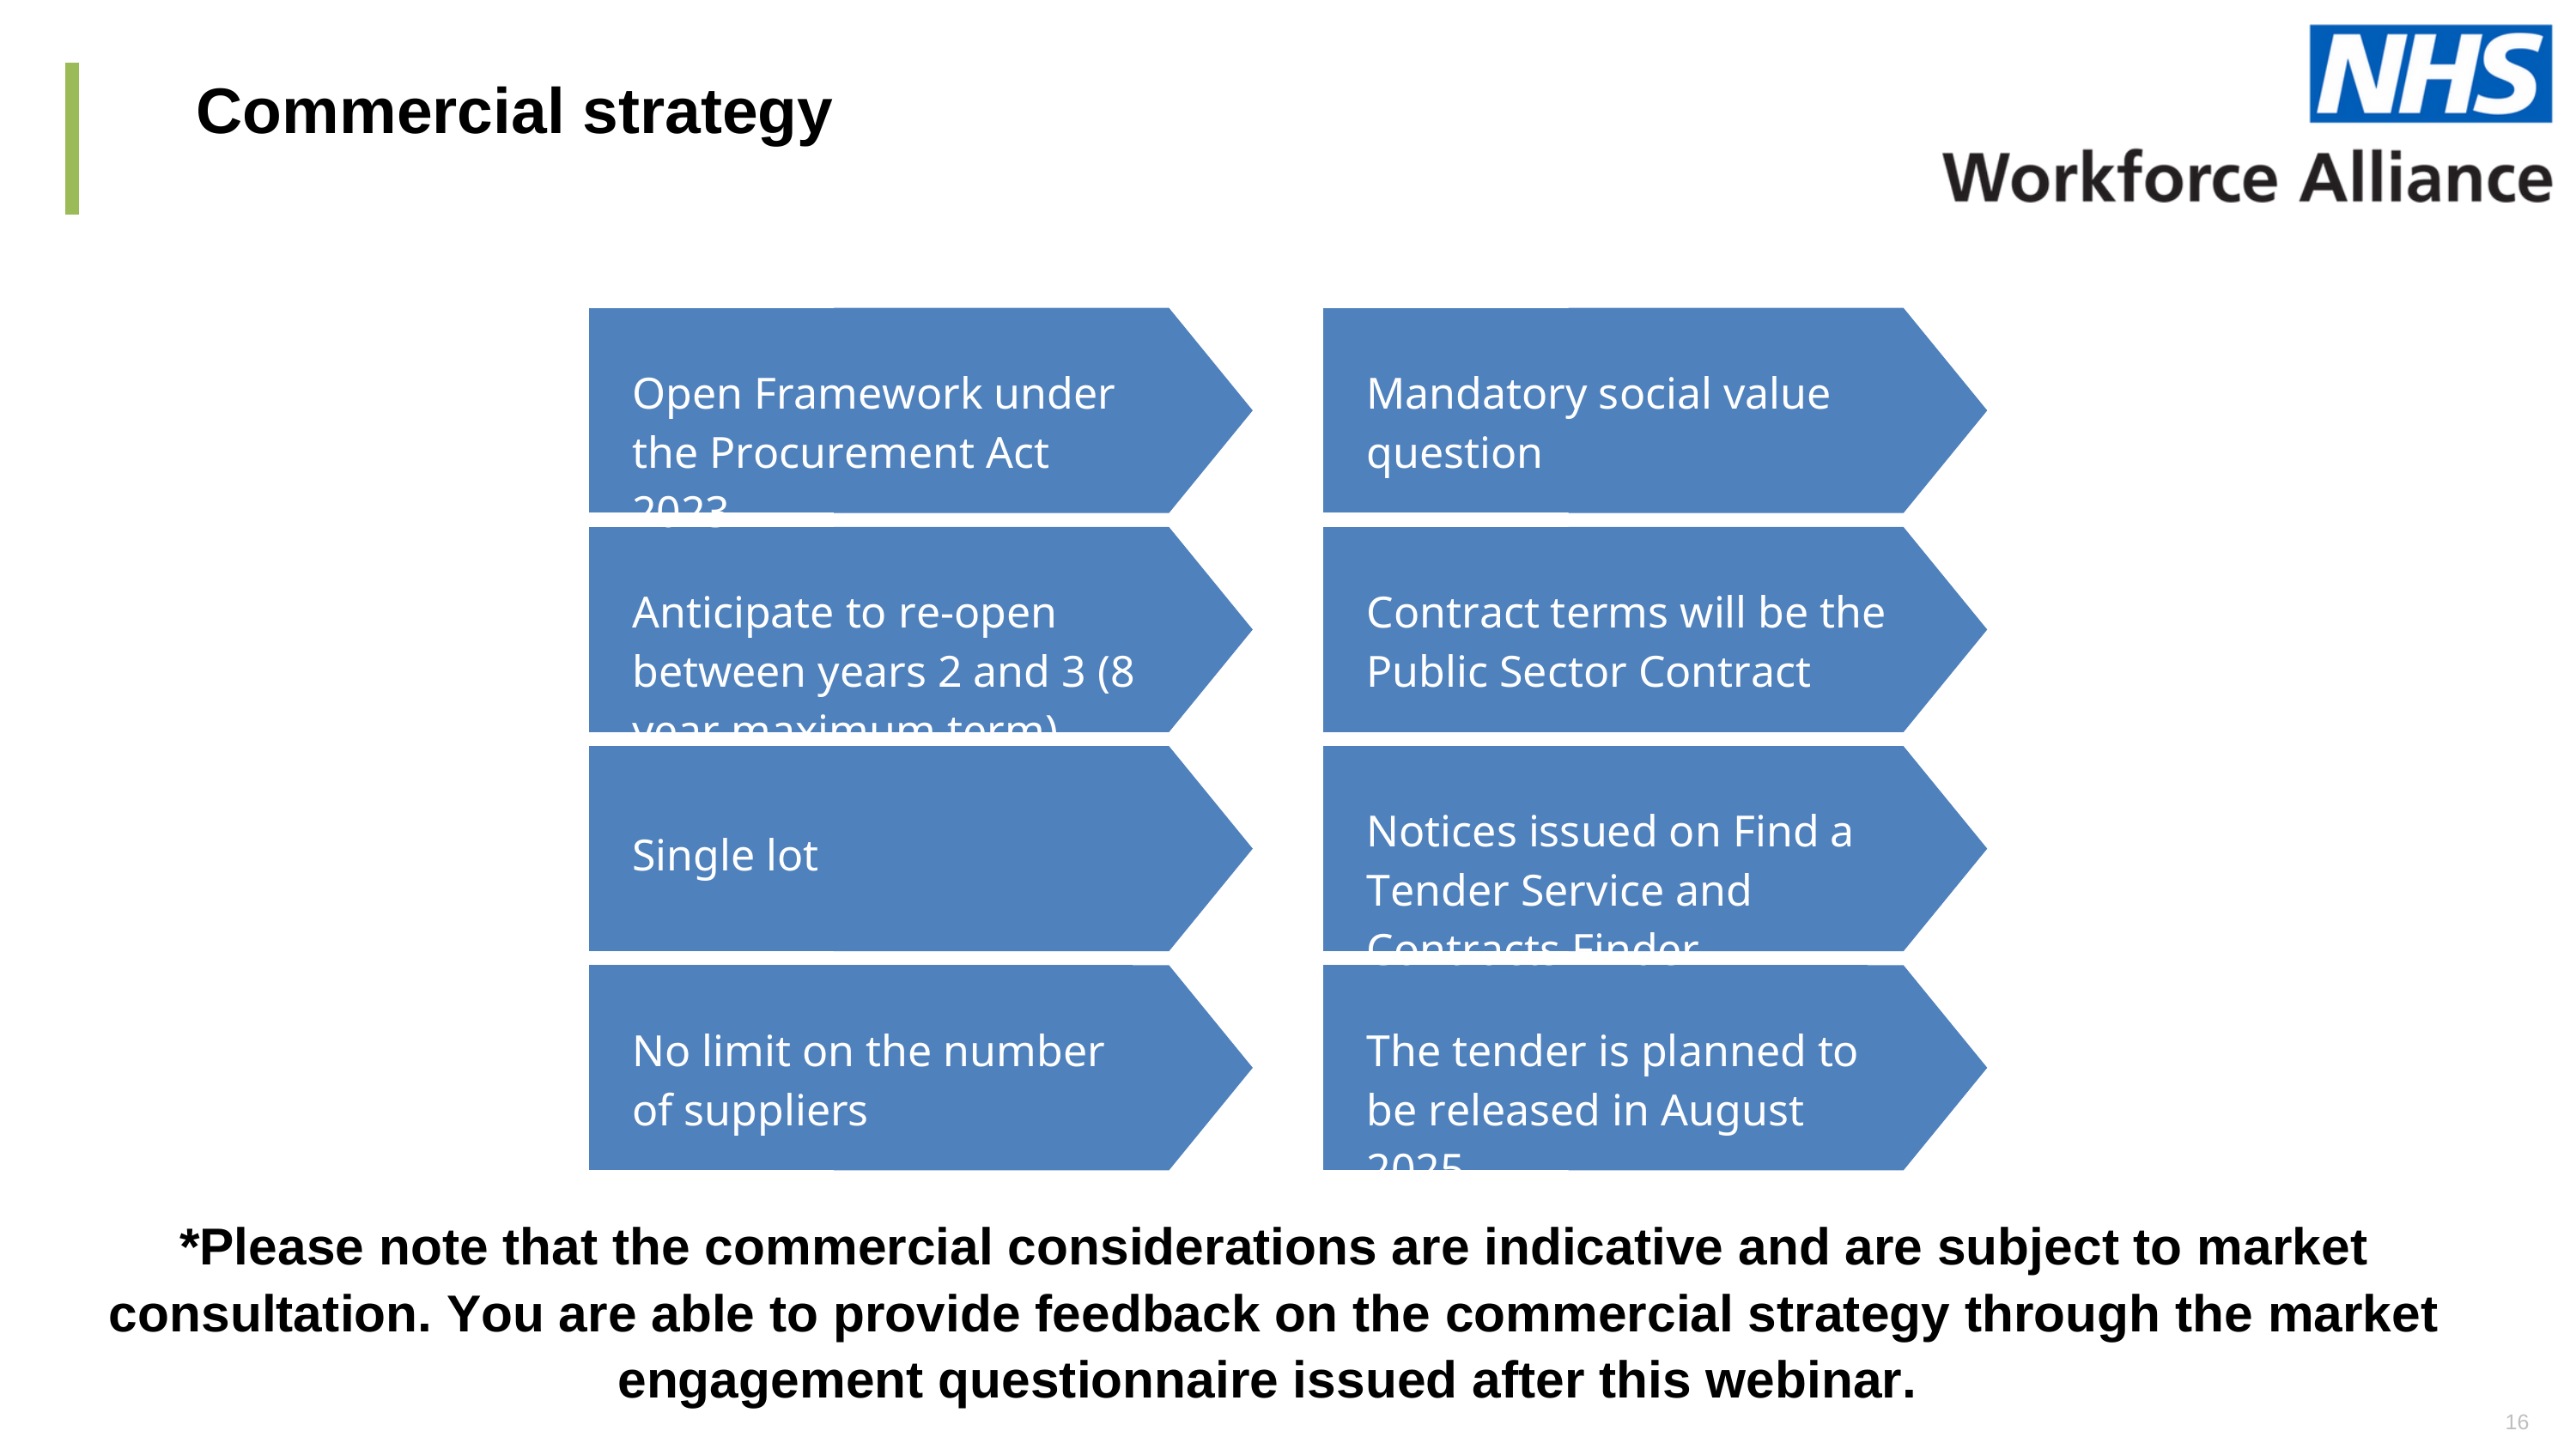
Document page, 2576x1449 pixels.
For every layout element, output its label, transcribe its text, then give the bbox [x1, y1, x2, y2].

text_box [589, 307, 1253, 513]
text_box [1613, 944, 1625, 952]
text_box Anticipate to re-open between years 2 and 3 (8 year maximum term) [606, 552, 1179, 710]
text_box [1323, 307, 1988, 513]
text_box [659, 725, 671, 732]
text_box Notices issued on Find a Tender Service and Contracts Finder [1341, 771, 1914, 929]
text_box [1663, 944, 1675, 951]
text_box [969, 725, 981, 732]
text_box The tender is planned to be released in August 2025 [1341, 990, 1914, 1148]
text_box [918, 725, 928, 732]
text_box *Please note that the commercial considerations are indicative and are subject to market consultation. You are able to provide feedback on the commercial strategy through the market engagement questionnaire issued after this webinar. [108, 1209, 2468, 1449]
text_box [1323, 526, 1988, 732]
text_box [753, 725, 763, 732]
text_box [1397, 1157, 1410, 1170]
text_box [1427, 944, 1439, 951]
text_box [1637, 944, 1650, 952]
text_box [589, 746, 1253, 952]
text_box Contract terms will be the Public Sector Contract [1341, 552, 1914, 710]
text_box [1323, 746, 1988, 952]
text_box [662, 500, 675, 512]
text_box [589, 965, 1253, 1171]
text_box [589, 526, 1253, 732]
text_box Open Framework under the Procurement Act 2023 [606, 332, 1179, 491]
list Commercial strategy [100, 63, 1941, 164]
text_box [851, 725, 861, 732]
text_box Mandatory social value question [1341, 332, 1914, 491]
text_box [1027, 725, 1037, 732]
text_box [738, 725, 749, 732]
text_box [1012, 725, 1023, 732]
text_box [1941, 23, 2555, 203]
text_box [1400, 944, 1413, 951]
text_box [903, 725, 914, 732]
text_box [1323, 965, 1988, 1171]
text_box Single lot [606, 771, 1179, 929]
text_box No limit on the number of suppliers [606, 990, 1179, 1148]
text_box [836, 725, 847, 732]
